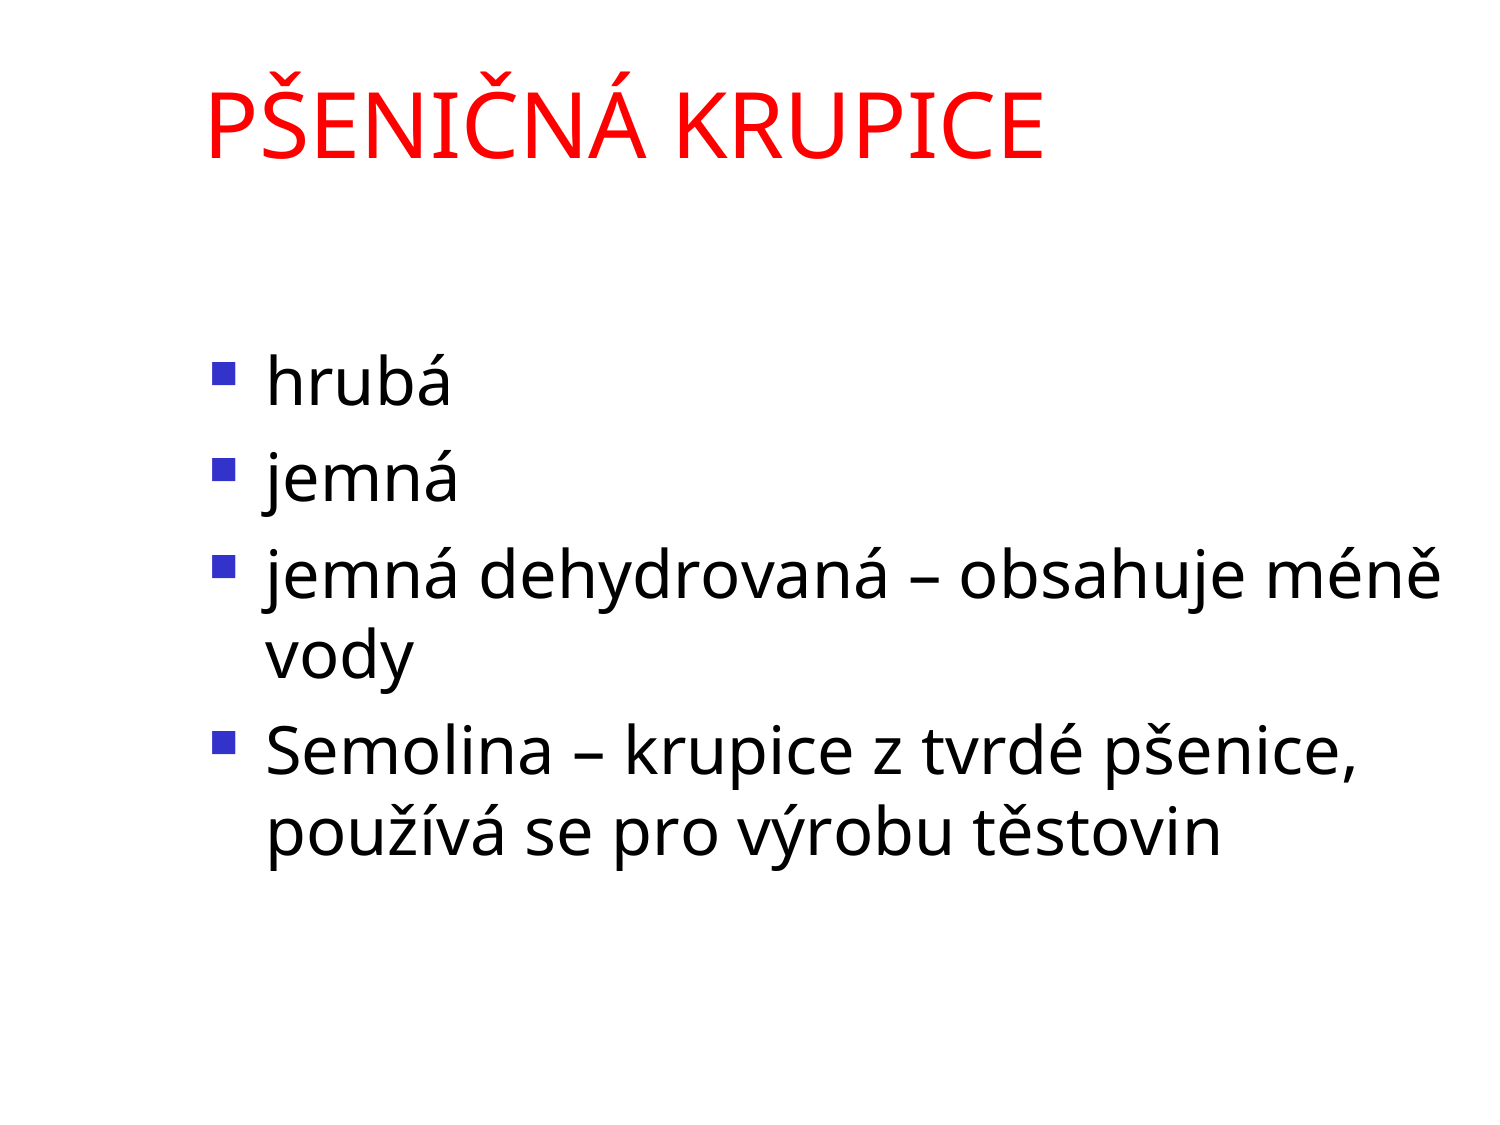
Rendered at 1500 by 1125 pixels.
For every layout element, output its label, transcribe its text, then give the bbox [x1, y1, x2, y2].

title PŠENIČNÁ KRUPICE [188, 35, 1468, 185]
list hrubá jemná jemná dehydrovaná – obsahuje méně vody Semolina – krupice z tvrdé pšenice, používá se pro výrobu těstovin [193, 331, 1469, 1007]
